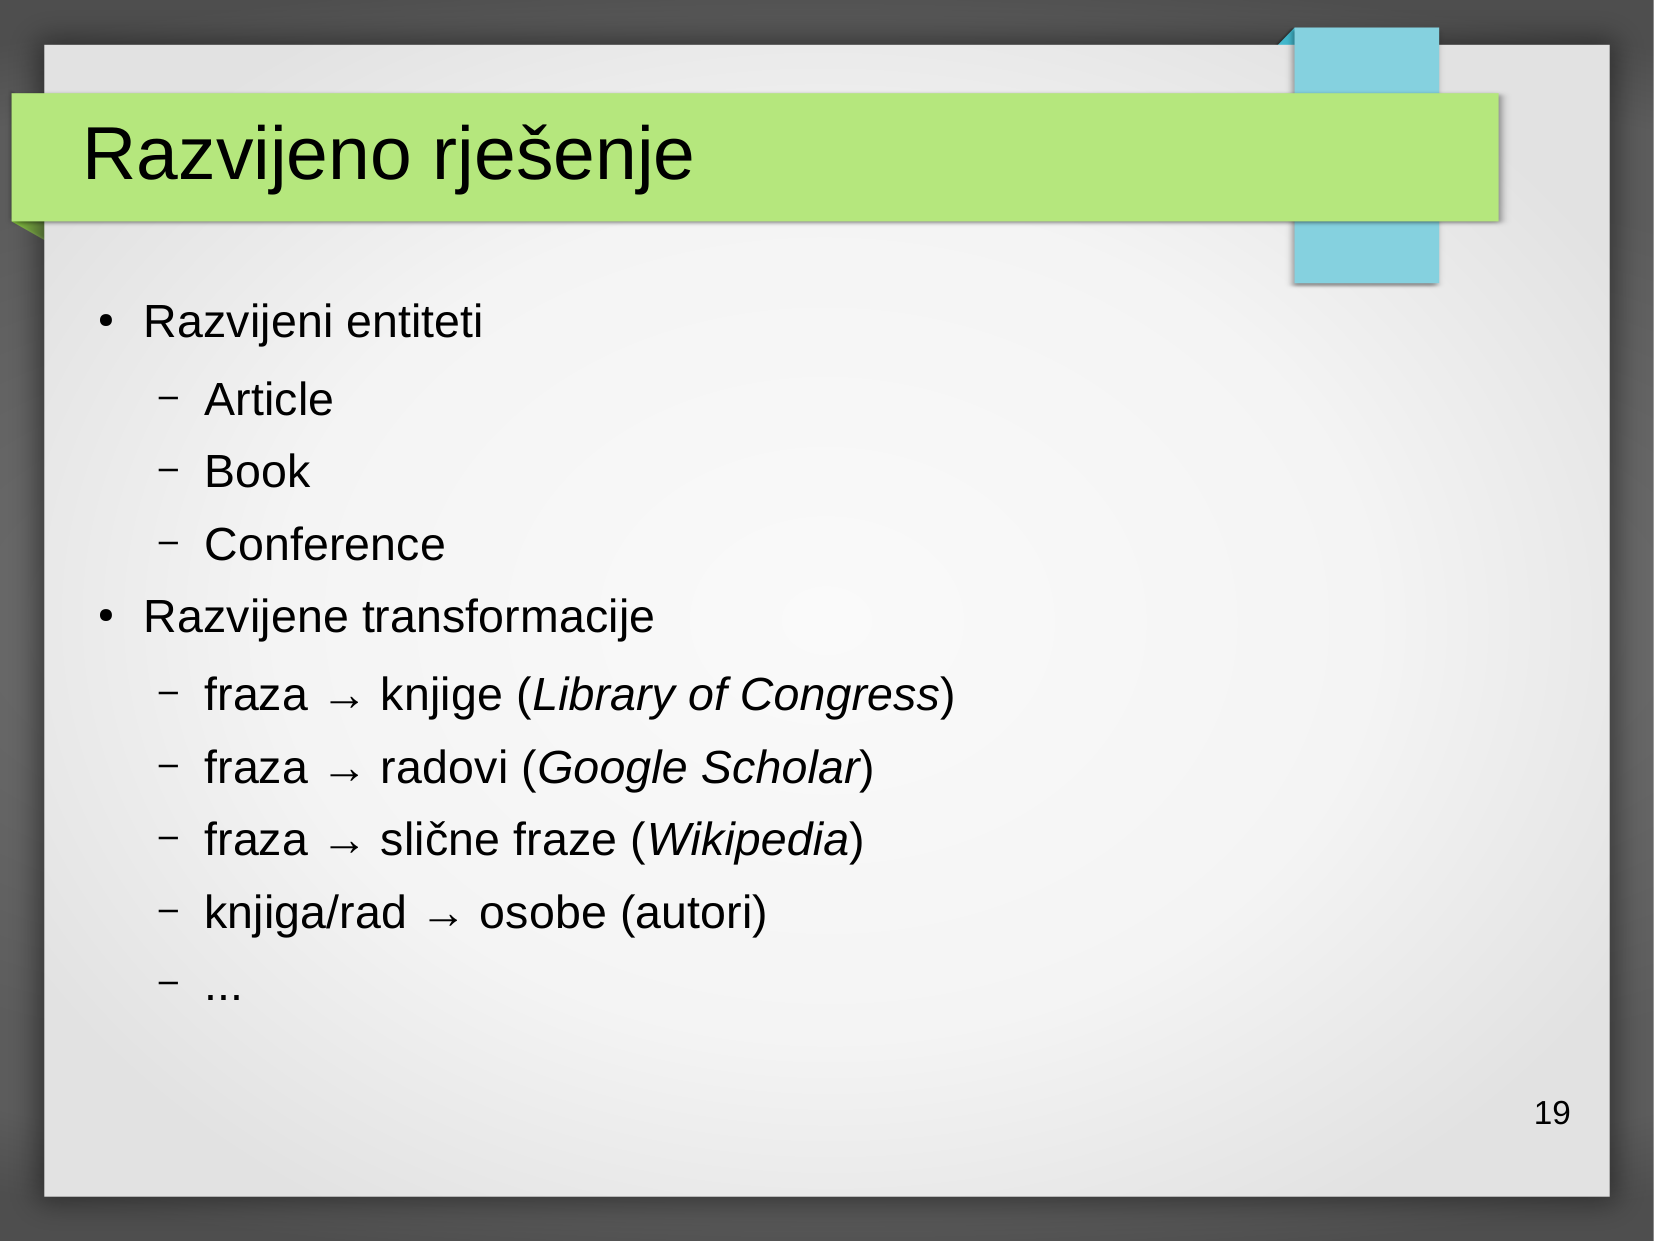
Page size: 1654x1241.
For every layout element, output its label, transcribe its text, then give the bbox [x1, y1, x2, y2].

picture [0, 0, 1654, 1241]
title Razvijeno rješenje [82, 94, 1264, 213]
list Razvijeni entiteti Article Book Conference Razvijene transformacije fraza → knjige (Library of Congress) fraza → radovi (Google Scholar) fraza → slične fraze (Wikipedia) knjiga/rad → osobe (autori) ... [82, 295, 1571, 1015]
